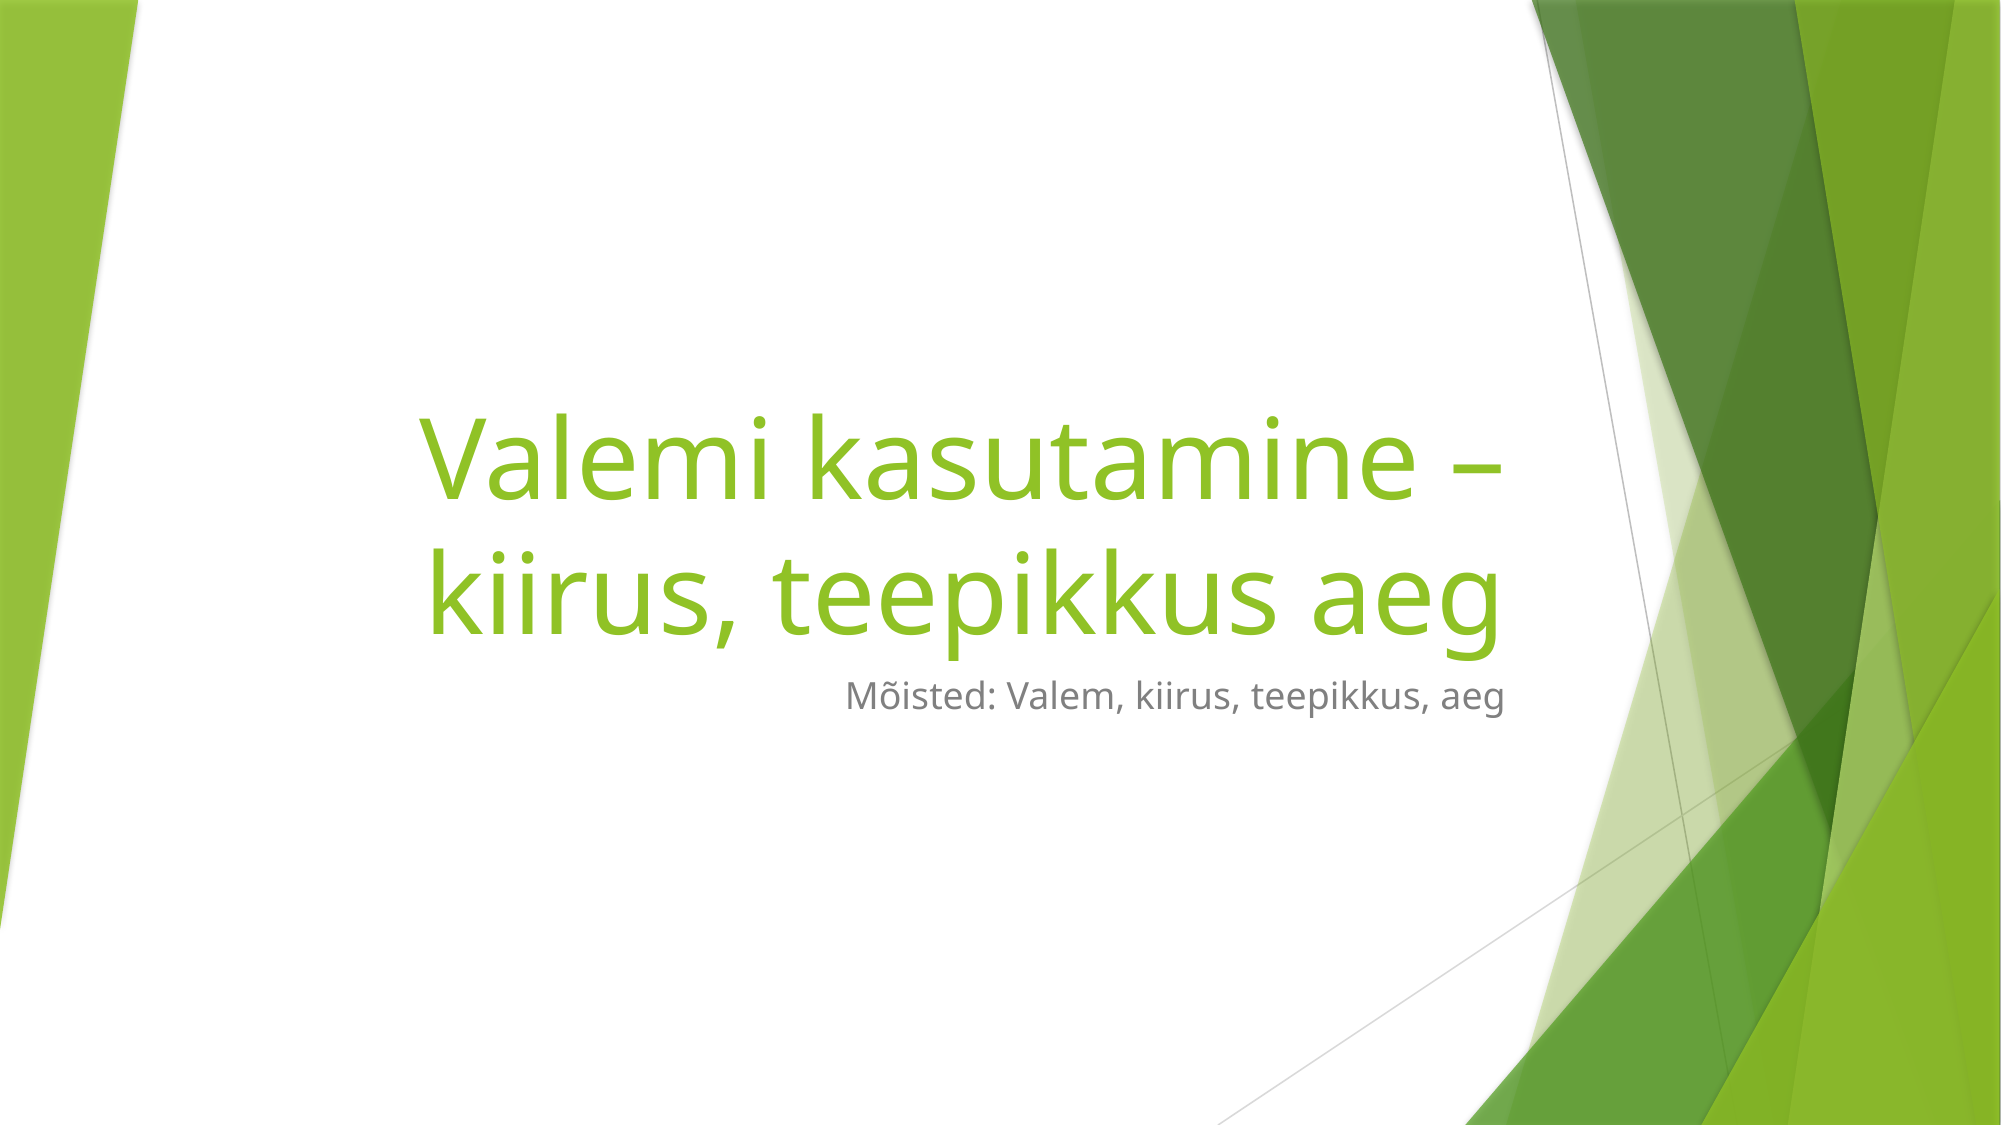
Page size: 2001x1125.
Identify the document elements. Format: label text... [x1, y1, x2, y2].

title Valemi kasutamine – kiirus, teepikkus aeg [247, 394, 1522, 664]
subtitle Mõisted: Valem, kiirus, teepikkus, aeg [247, 664, 1522, 845]
